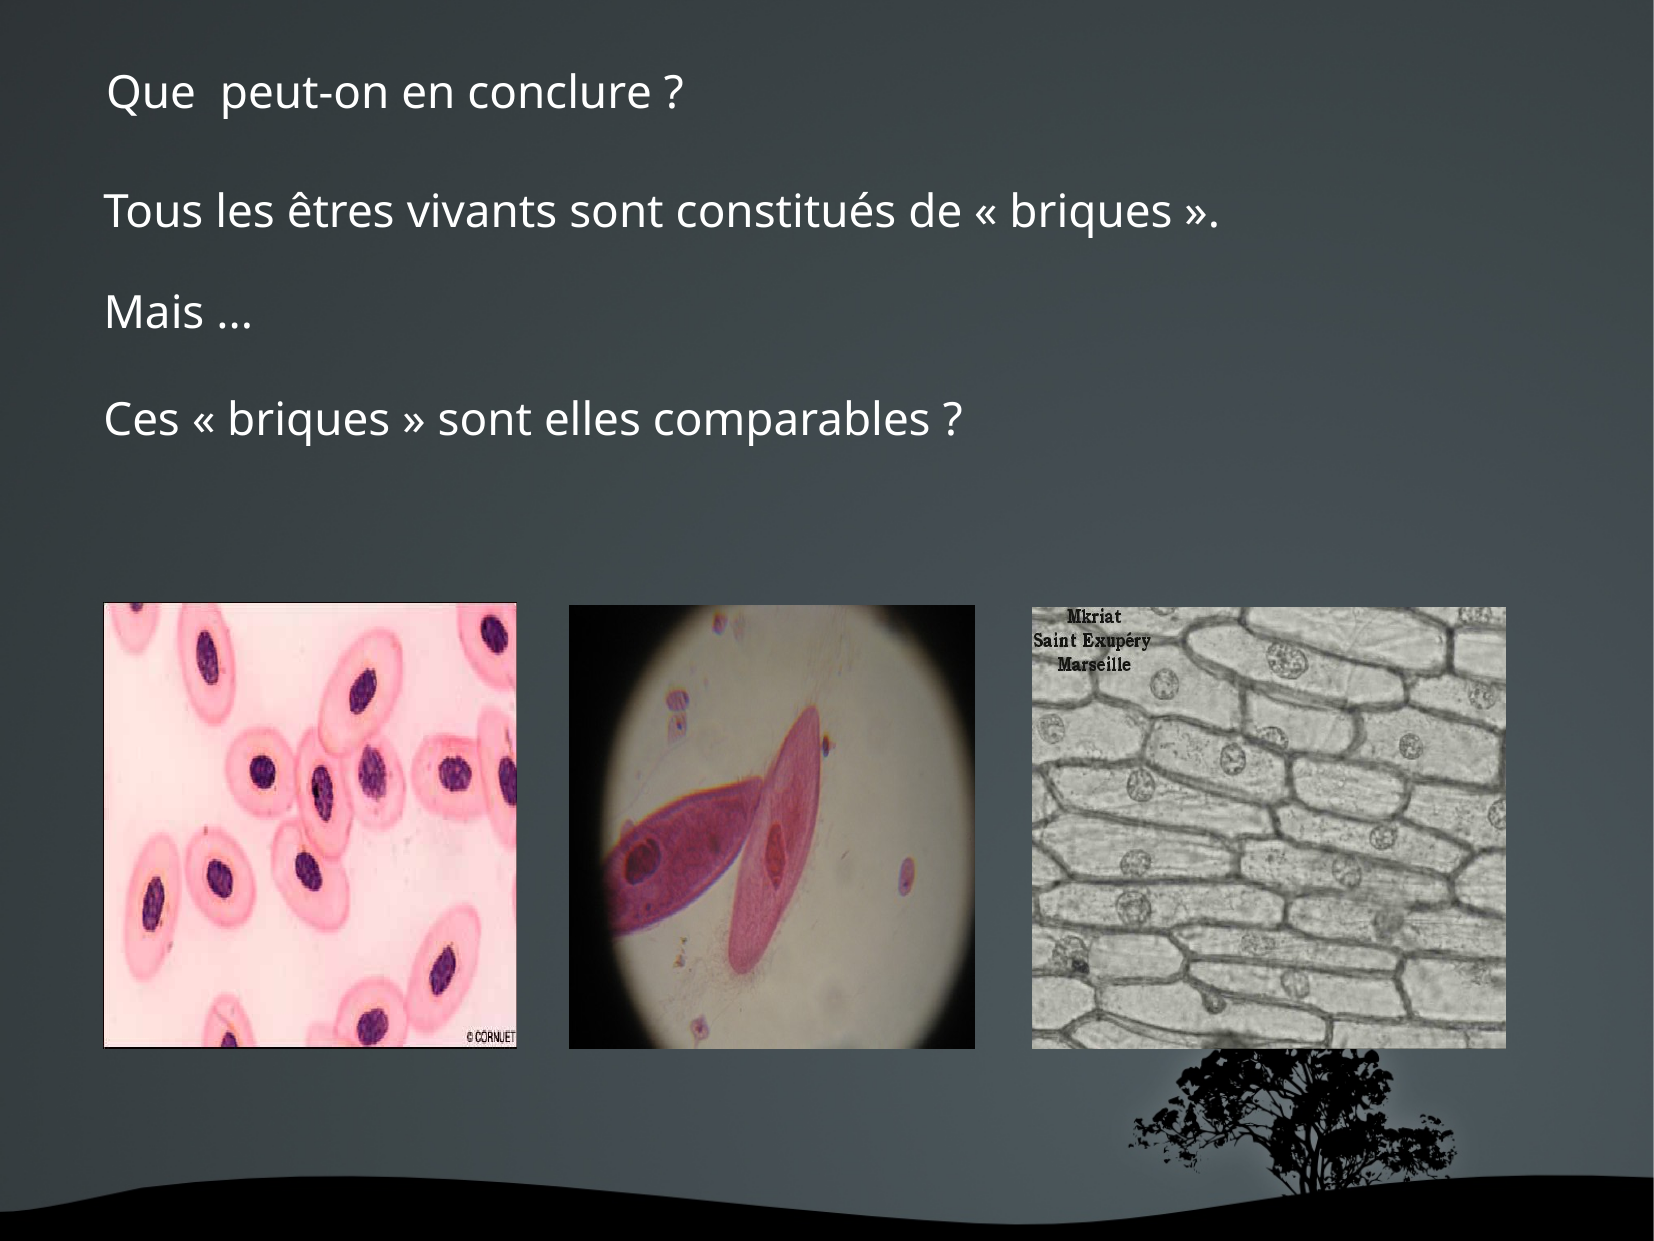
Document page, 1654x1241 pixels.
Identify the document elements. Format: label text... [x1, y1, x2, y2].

list Que peut-on en conclure ? [88, 59, 1595, 148]
text_box Tous les êtres vivants sont constitués de « briques ». [88, 171, 1595, 250]
picture [0, 0, 1654, 1241]
text_box Ces « briques » sont elles comparables ? [88, 379, 1595, 458]
text_box Mais ... [88, 271, 1595, 351]
